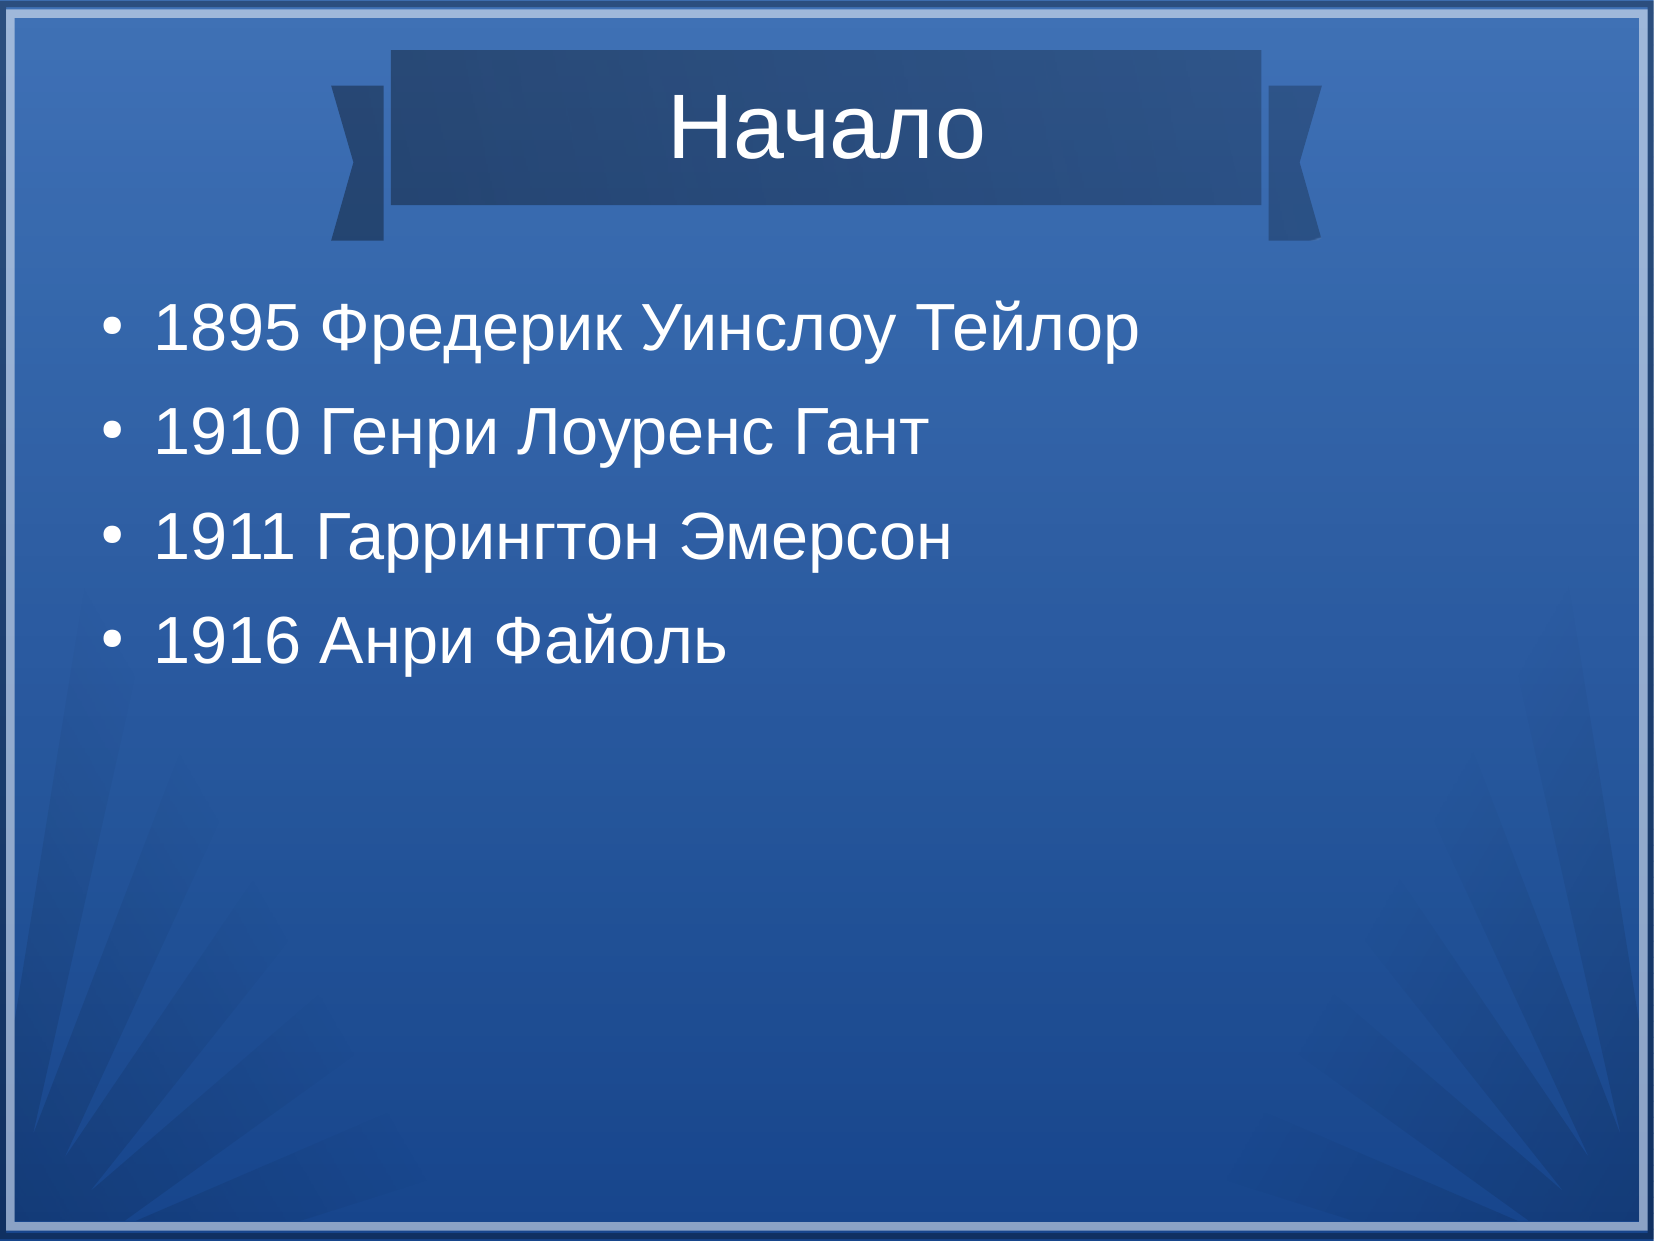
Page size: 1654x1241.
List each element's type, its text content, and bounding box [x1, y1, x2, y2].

title Начало [389, 49, 1264, 205]
list 1895 Фредерик Уинслоу Тейлор 1910 Генри Лоуренс Гант 1911 Гаррингтон Эмерсон 1916 Анри Файоль [82, 290, 1538, 1241]
